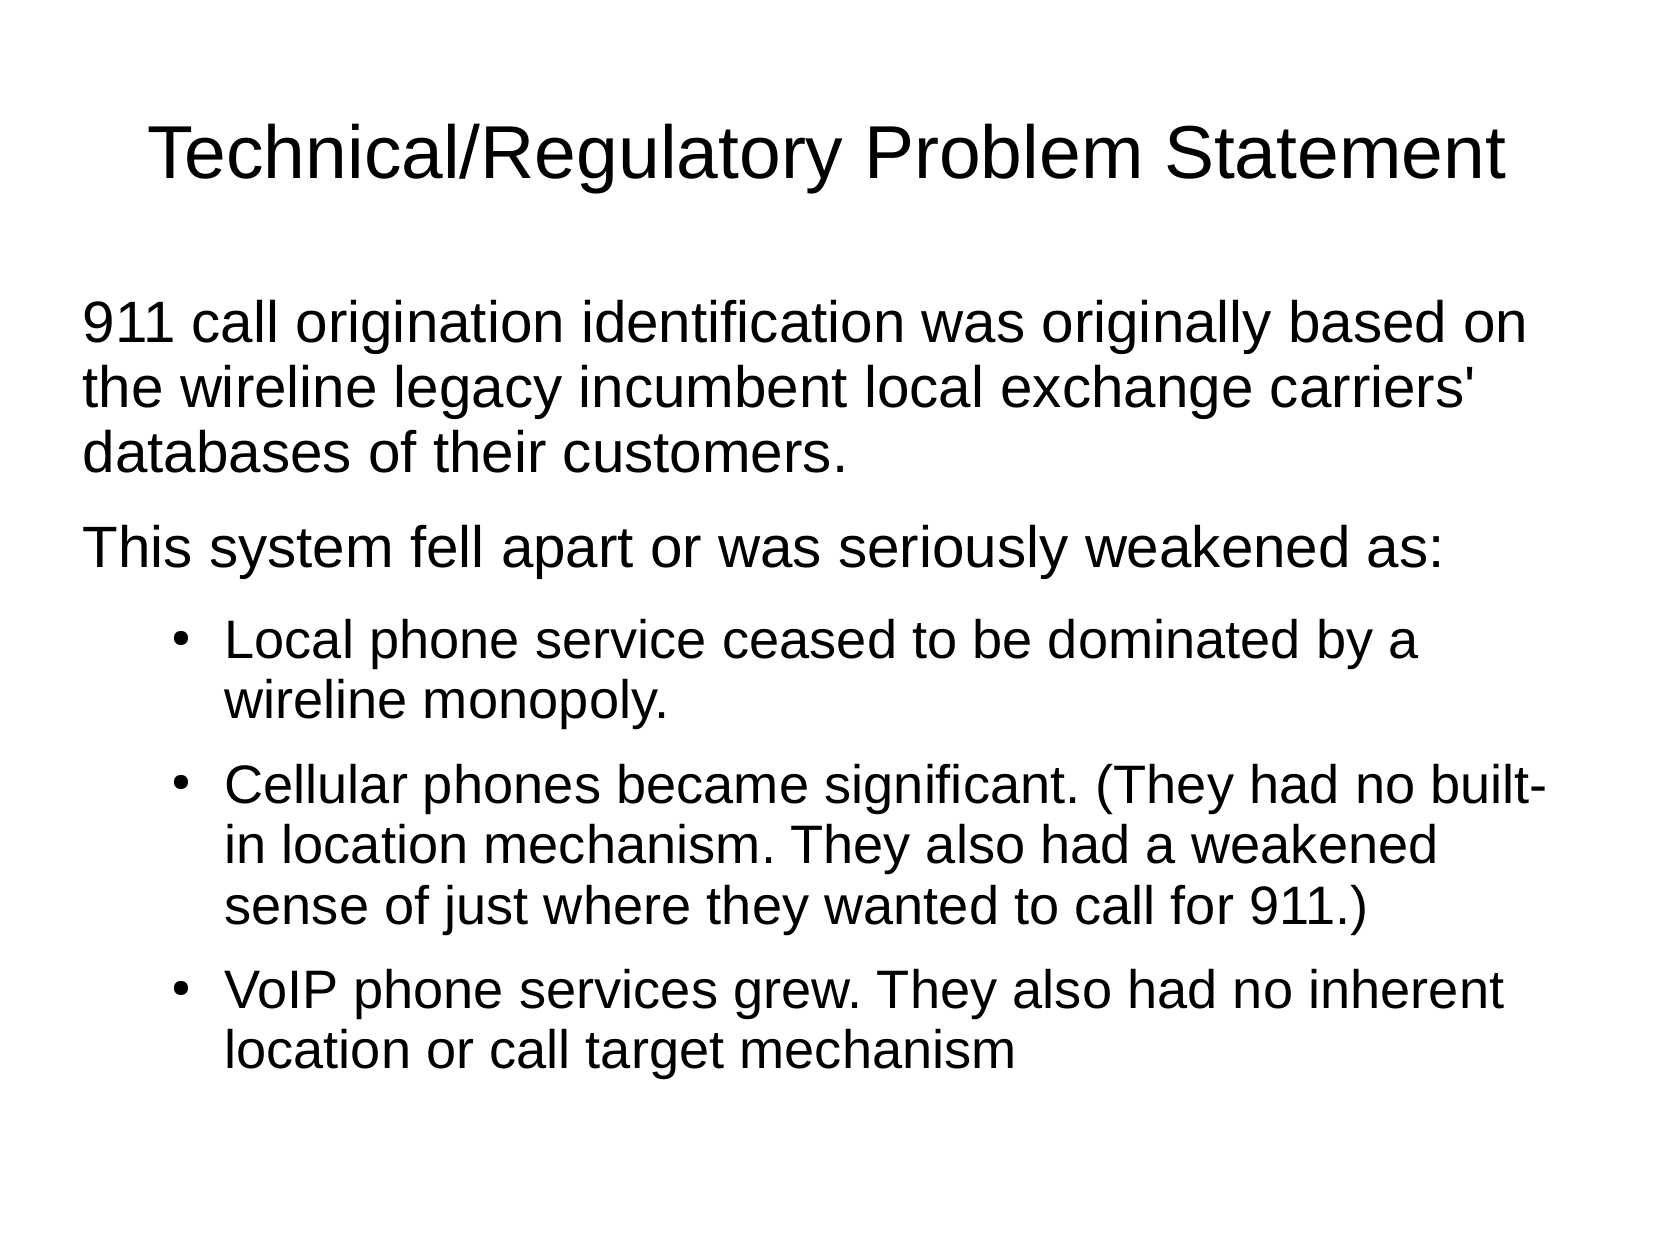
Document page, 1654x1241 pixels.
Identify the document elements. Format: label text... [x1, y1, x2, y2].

title Technical/Regulatory Problem Statement [82, 56, 1571, 250]
list 911 call origination identification was originally based on the wireline legacy incumbent local exchange carriers' databases of their customers. This system fell apart or was seriously weakened as: Local phone service ceased to be dominated by a wireline monopoly. Cellular phones became significant. (They had no built-in location mechanism. They also had a weakened sense of just where they wanted to call for 911.) VoIP phone services grew. They also had no inherent location or call target mechanism [82, 290, 1571, 1094]
